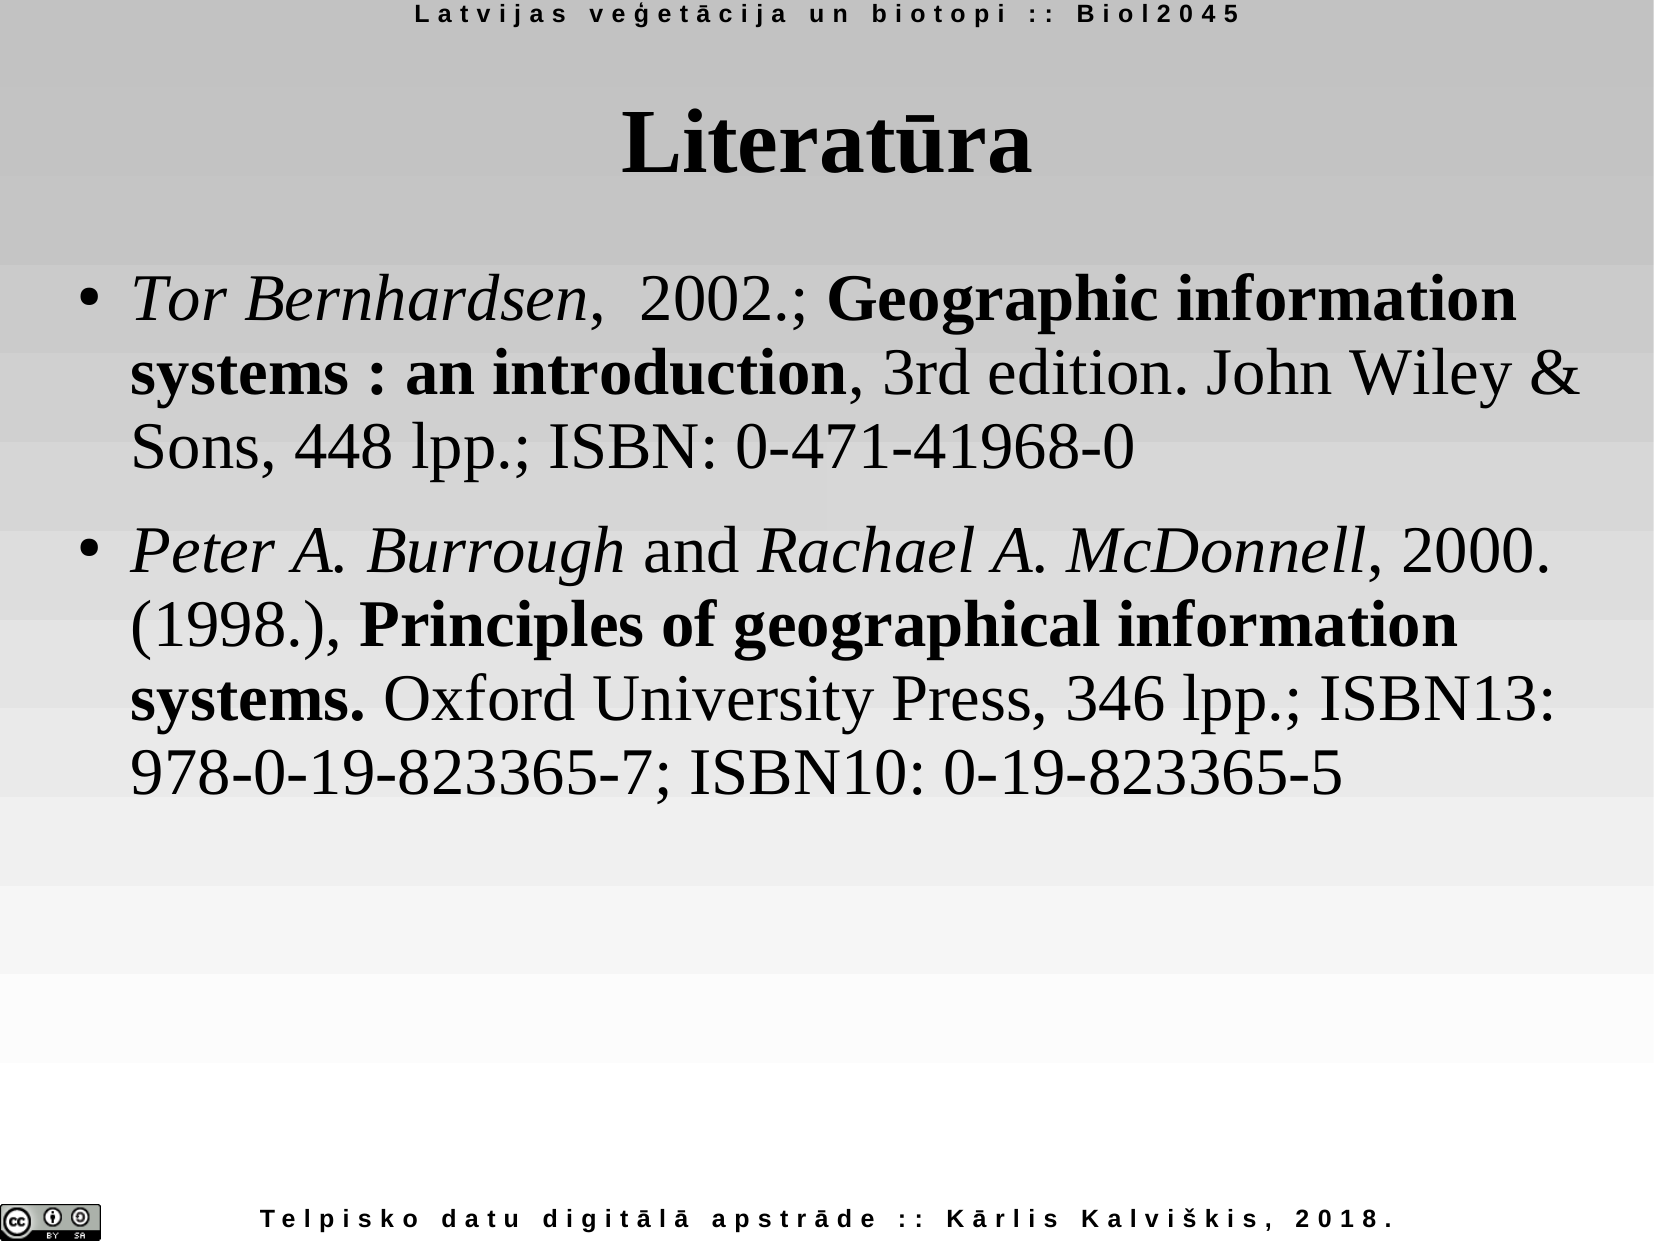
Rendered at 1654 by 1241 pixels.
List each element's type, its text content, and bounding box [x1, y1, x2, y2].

list Tor Bernhardsen, 2002.; Geographic information systems : an introduction, 3rd edition. John Wiley & Sons, 448 lpp.; ISBN: 0-471-41968-0 Peter A. Burrough and Rachael A. McDonnell, 2000. (1998.), Principles of geographical information systems. Oxford University Press, 346 lpp.; ISBN13: 978-0-19-823365-7; ISBN10: 0-19-823365-5 [59, 261, 1596, 1175]
title Literatūra [59, 37, 1596, 246]
picture [0, 0, 1654, 1241]
